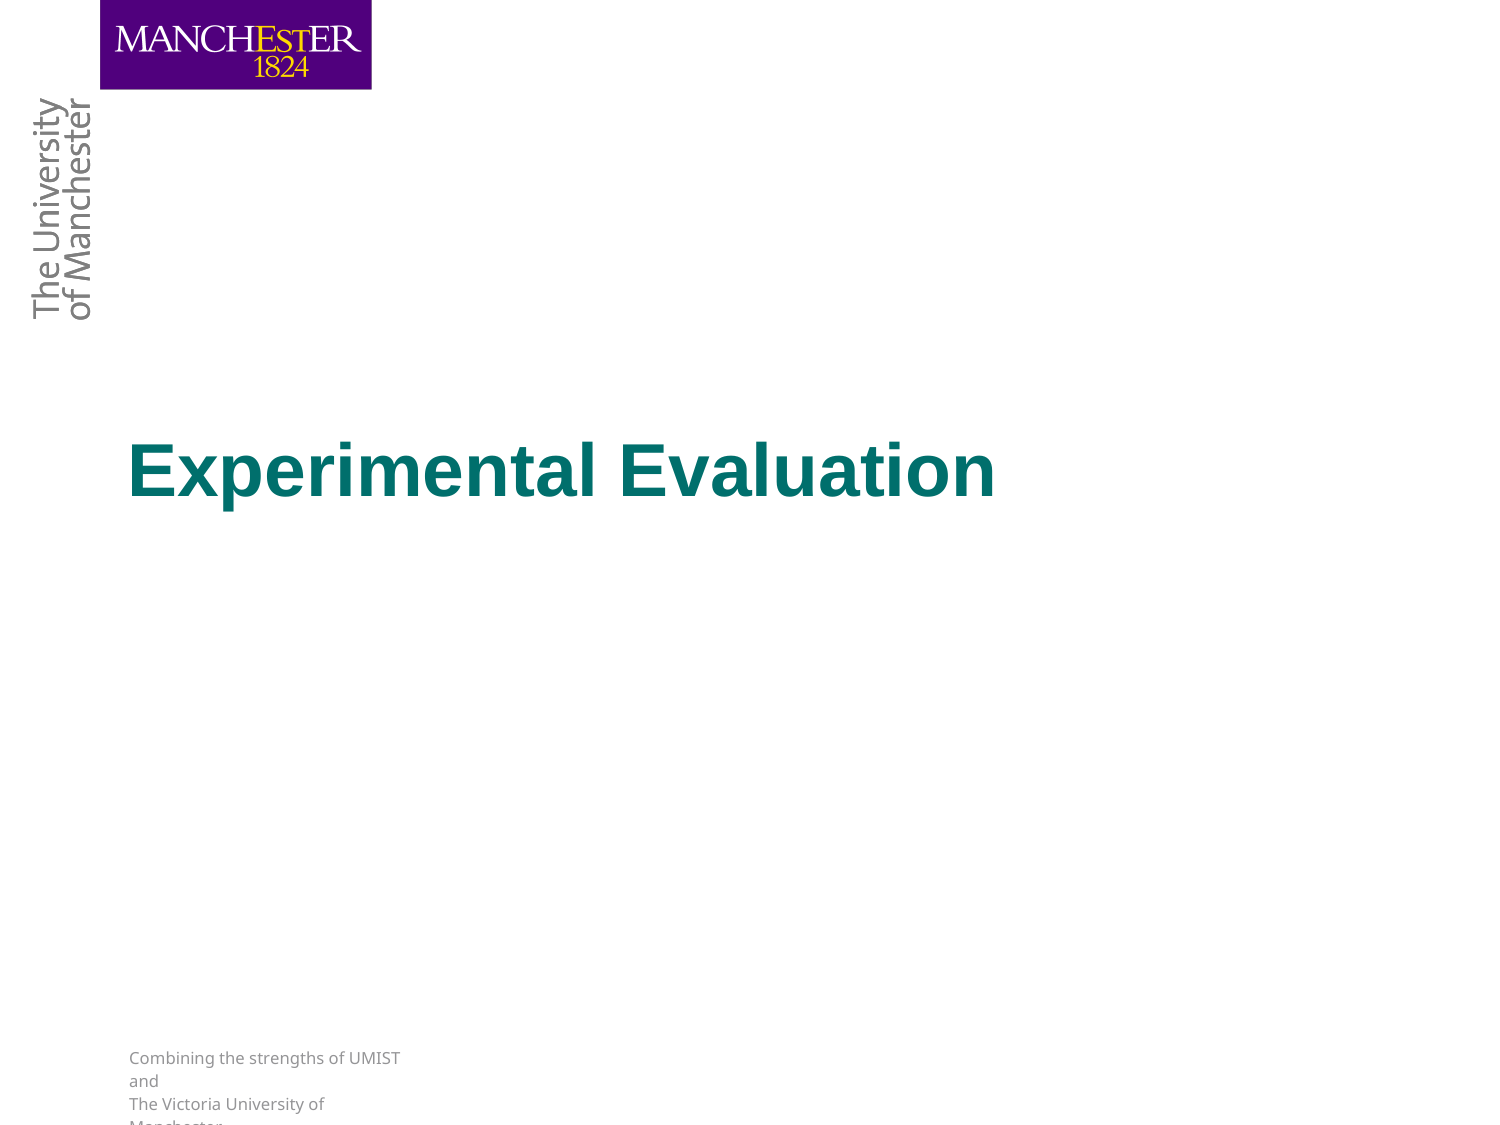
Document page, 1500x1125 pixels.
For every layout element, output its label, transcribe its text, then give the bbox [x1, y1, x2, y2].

title Experimental Evaluation [112, 349, 1388, 591]
picture [0, 0, 372, 320]
